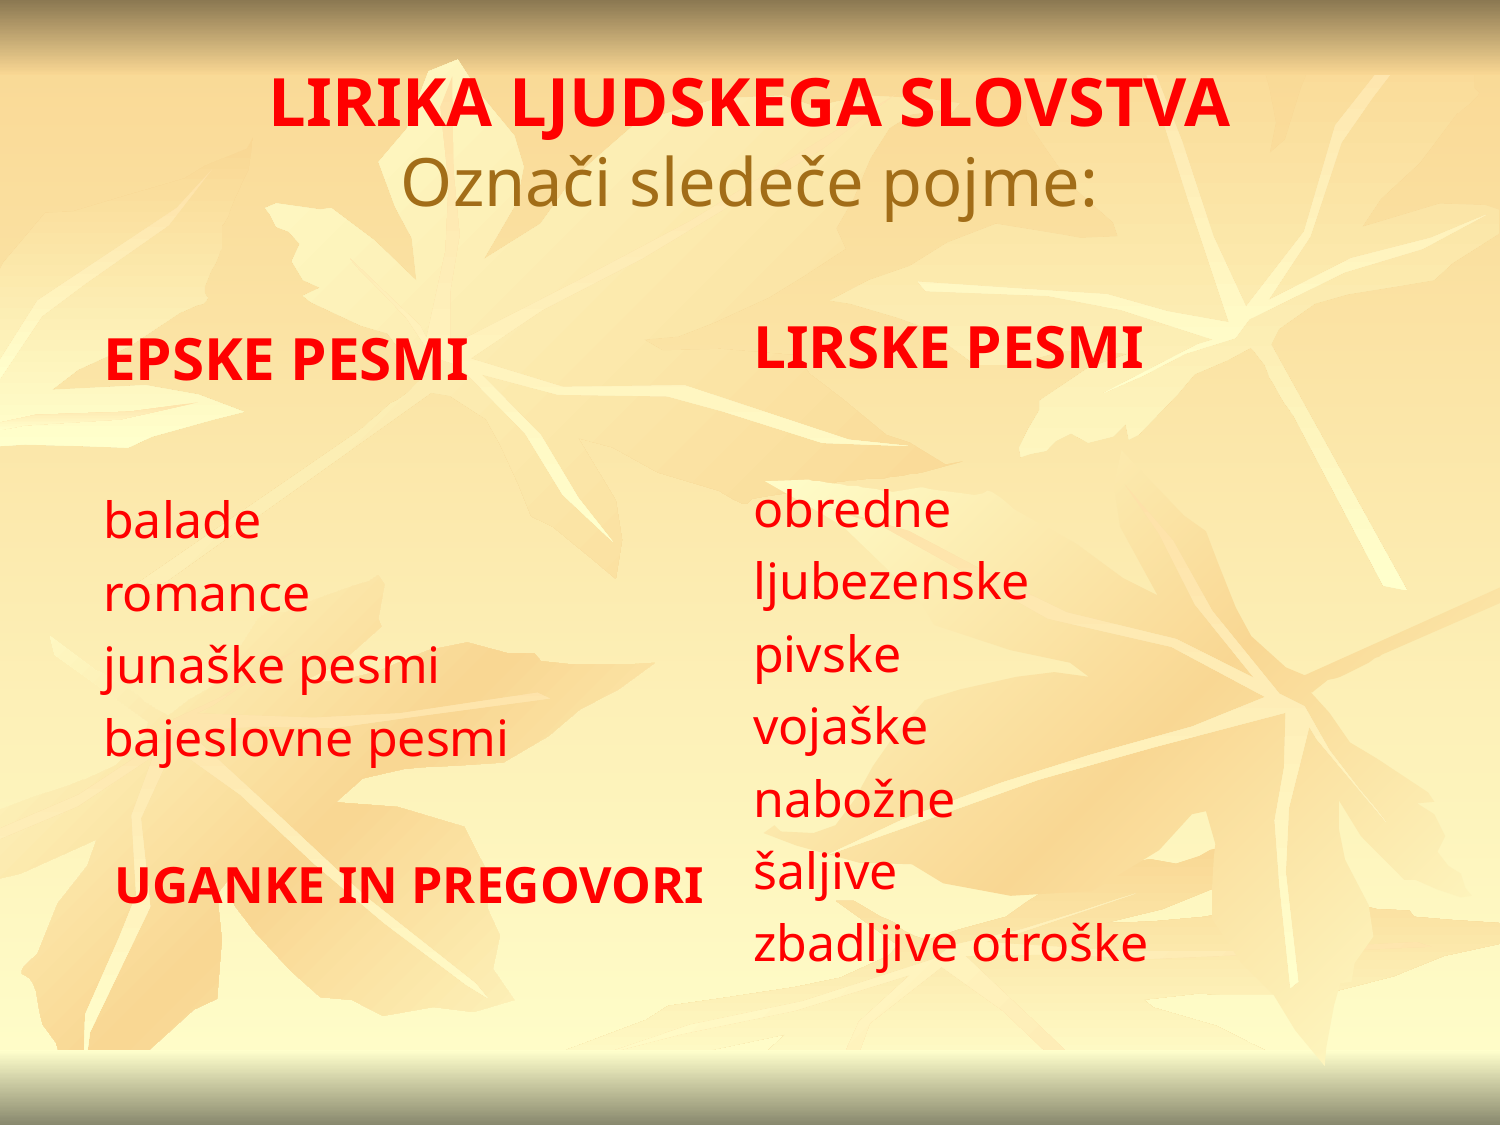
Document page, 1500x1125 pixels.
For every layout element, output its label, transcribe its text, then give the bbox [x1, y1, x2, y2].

title LIRIKA LJUDSKEGA SLOVSTVA Označi sledeče pojme: [75, 37, 1425, 241]
text_box UGANKE IN PREGOVORI [100, 846, 656, 1000]
list EPSKE PESMI balade romance junaške pesmi bajeslovne pesmi [88, 314, 610, 968]
text_box LIRSKE PESMI obredne ljubezenske pivske vojaške nabožne šaljive zbadljive otroške [738, 302, 1260, 988]
